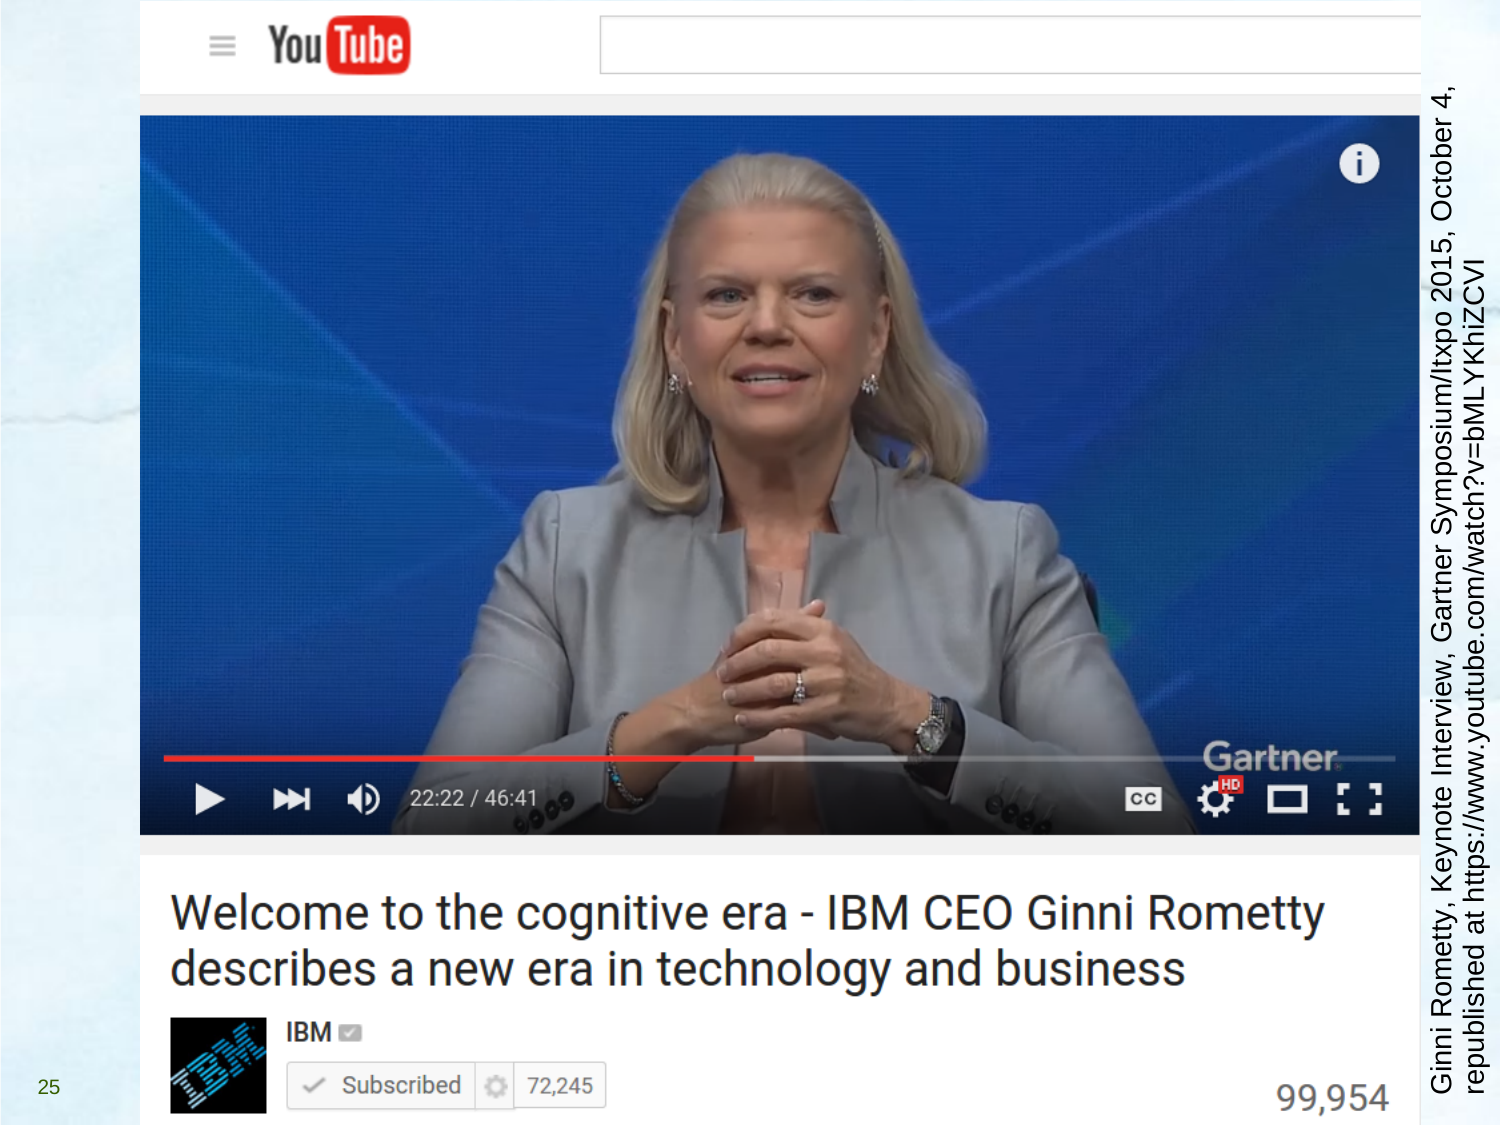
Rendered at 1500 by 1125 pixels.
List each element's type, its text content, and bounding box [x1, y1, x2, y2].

text_box Ginni Rometty, Keynote Interview, Gartner Symposium/Itxpo 2015, October 4, republished at https://www.youtube.com/watch?v=bMLYKhiZCVI [1417, 23, 1498, 1111]
picture [0, 0, 1500, 1125]
